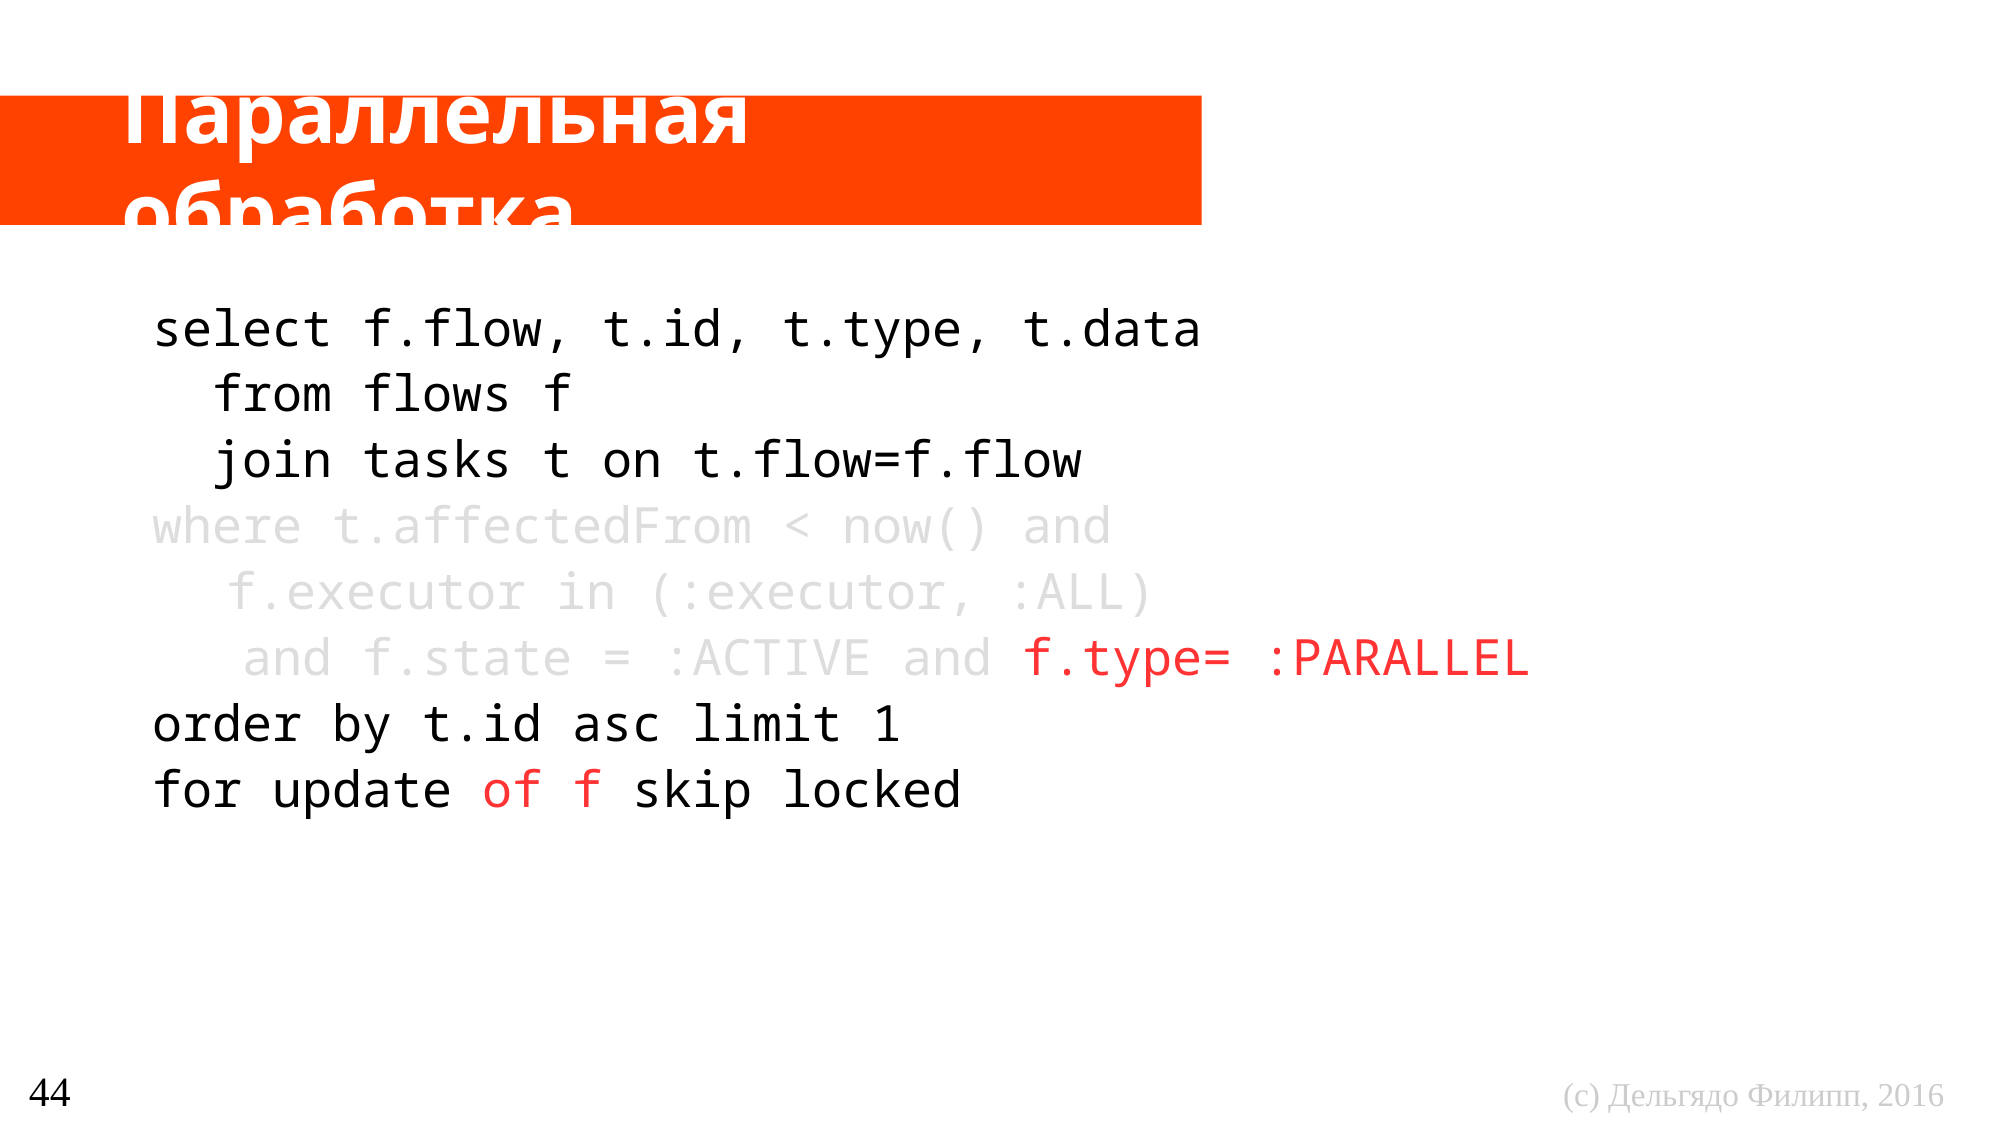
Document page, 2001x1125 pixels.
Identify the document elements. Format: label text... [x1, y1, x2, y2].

title Параллельная обработка [0, 95, 1202, 225]
list select f.flow, t.id, t.type, t.data from flows f join tasks t on t.flow=f.flow where t.affectedFrom < now() and f.executor in (:executor, :ALL) and f.state = :ACTIVE and f.type= :PARALLEL order by t.id asc limit 1 for update of f skip locked [137, 282, 1863, 1014]
